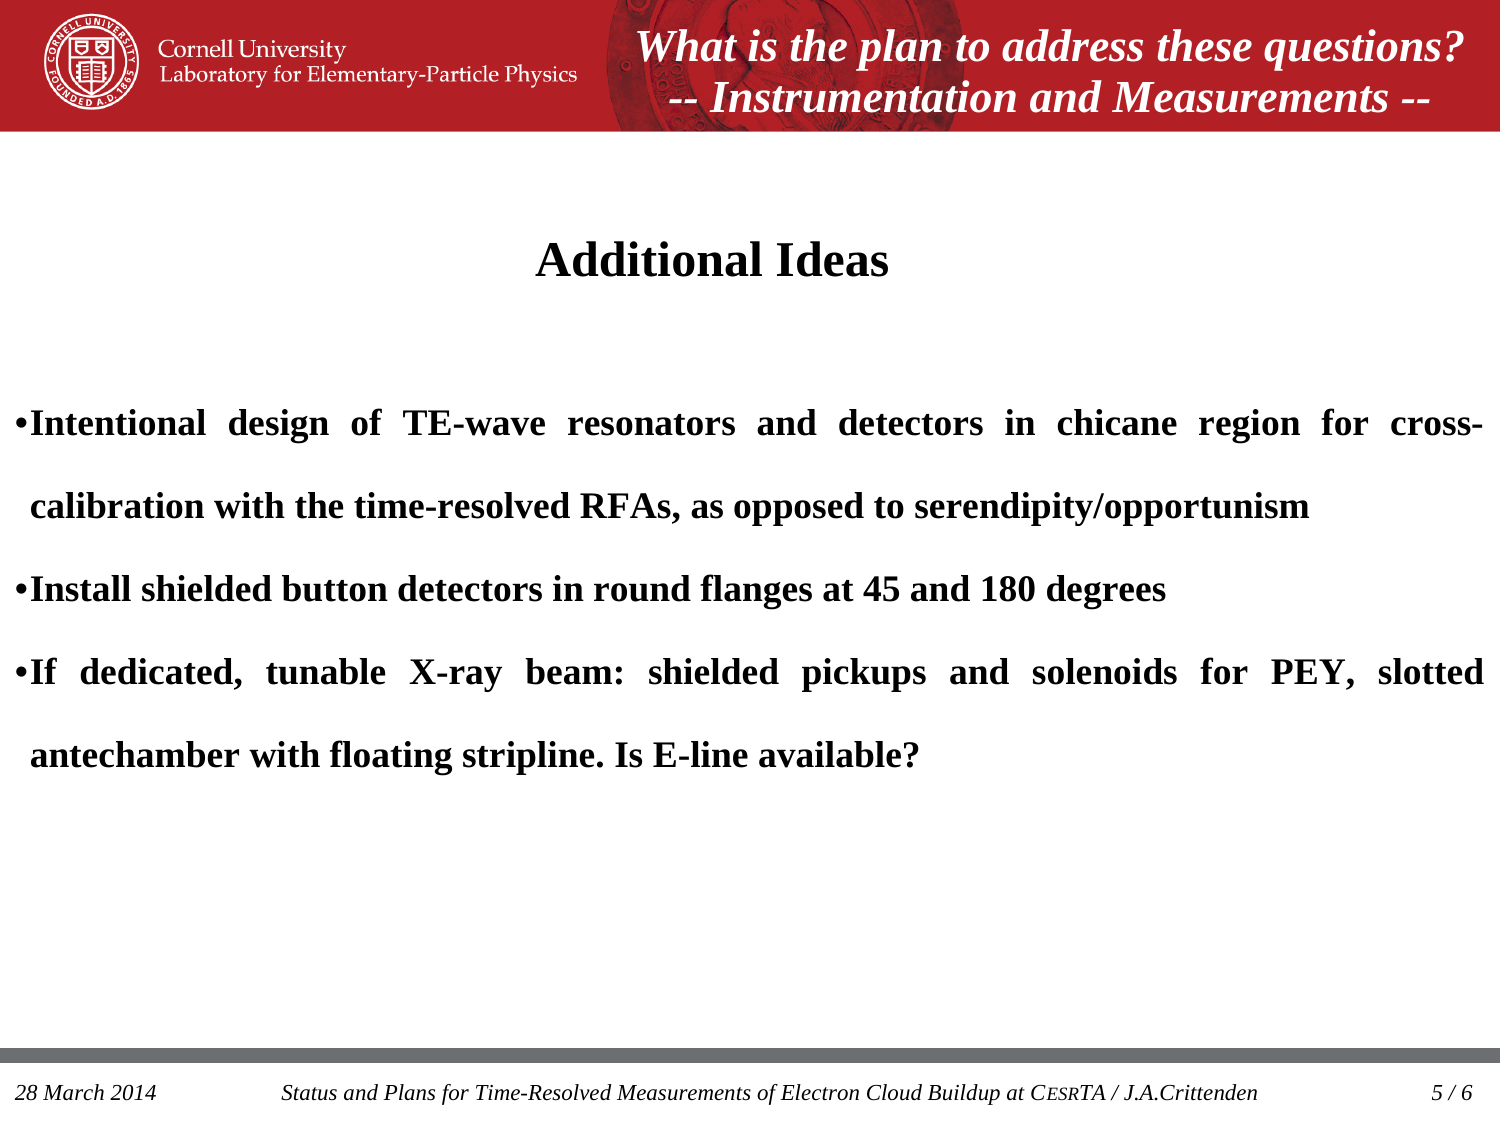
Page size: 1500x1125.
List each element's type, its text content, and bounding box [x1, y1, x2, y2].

text_box Intentional design of TE-wave resonators and detectors in chicane region for cross-calibration with the time-resolved RFAs, as opposed to serendipity/opportunism Install shielded button detectors in round flanges at 45 and 180 degrees If dedicated, tunable X-ray beam: shielded pickups and solenoids for PEY, slotted antechamber with floating stripline. Is E-line available? [0, 352, 1500, 863]
text_box Additional Ideas [412, 224, 1013, 296]
title What is the plan to address these questions? -- Instrumentation and Measurements -- [600, 7, 1500, 136]
picture [0, 0, 1500, 132]
